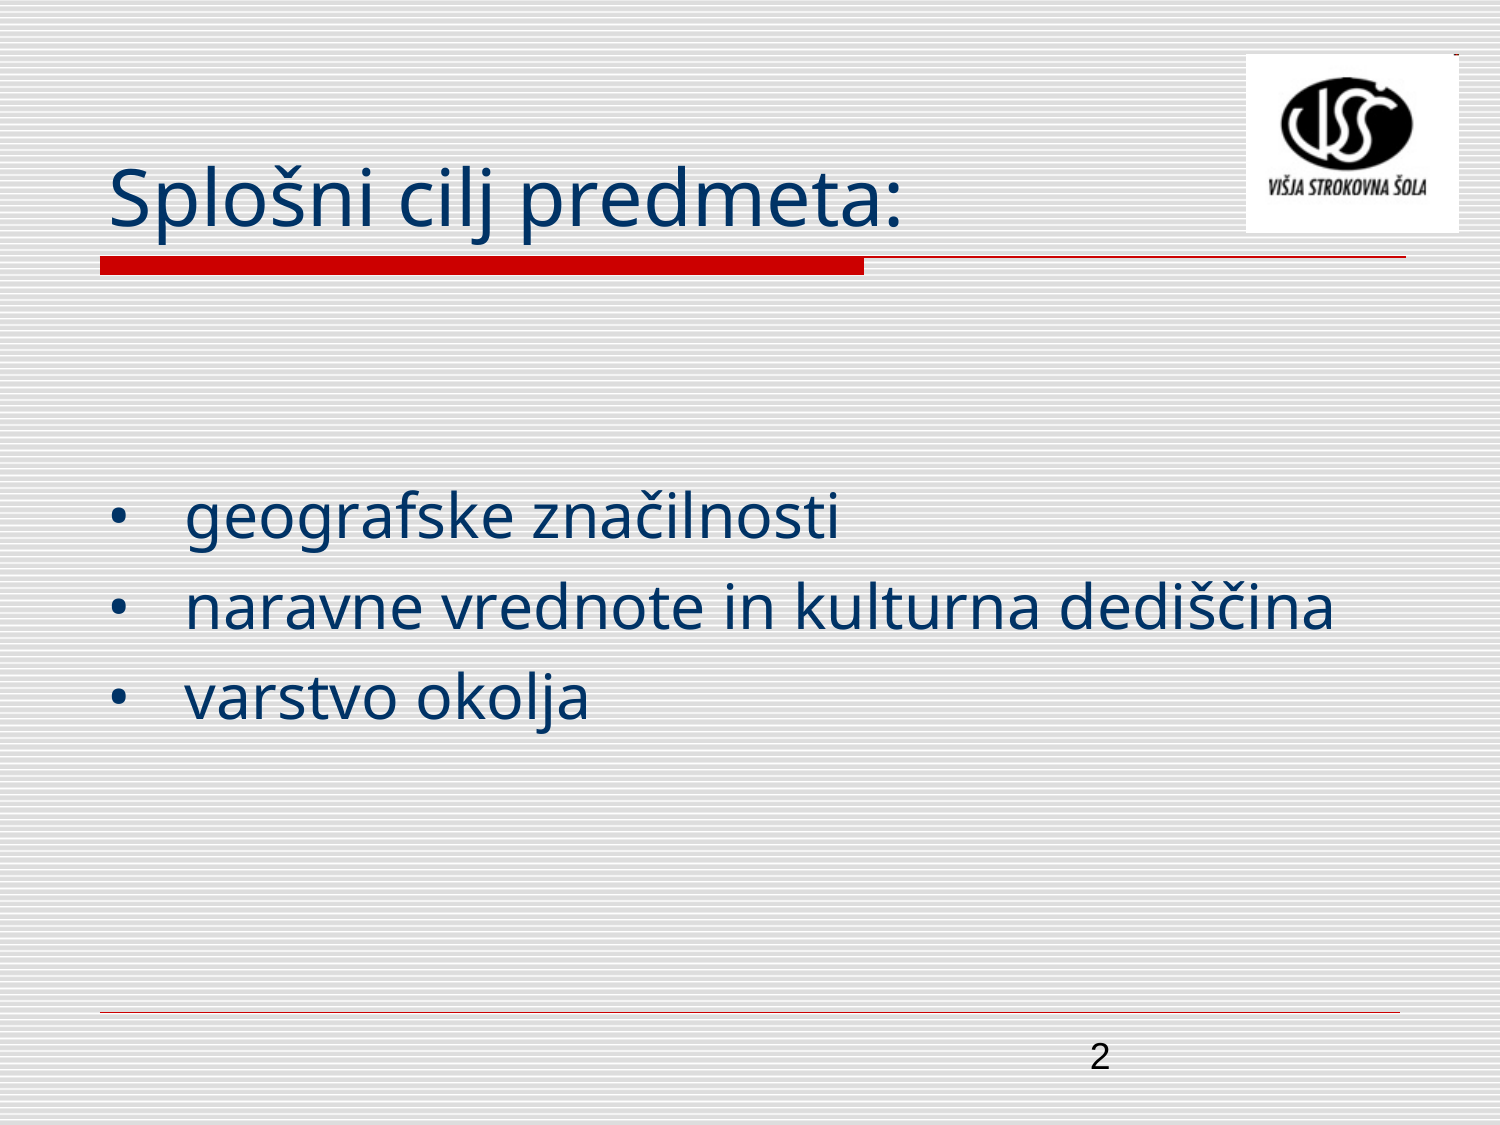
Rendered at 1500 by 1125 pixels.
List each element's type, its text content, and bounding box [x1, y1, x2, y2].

list • geografske značilnosti • naravne vrednote in kulturna dediščina • varstvo okolja [92, 287, 1406, 988]
title Splošni cilj predmeta: [94, 49, 1407, 250]
picture [0, 0, 1500, 1125]
